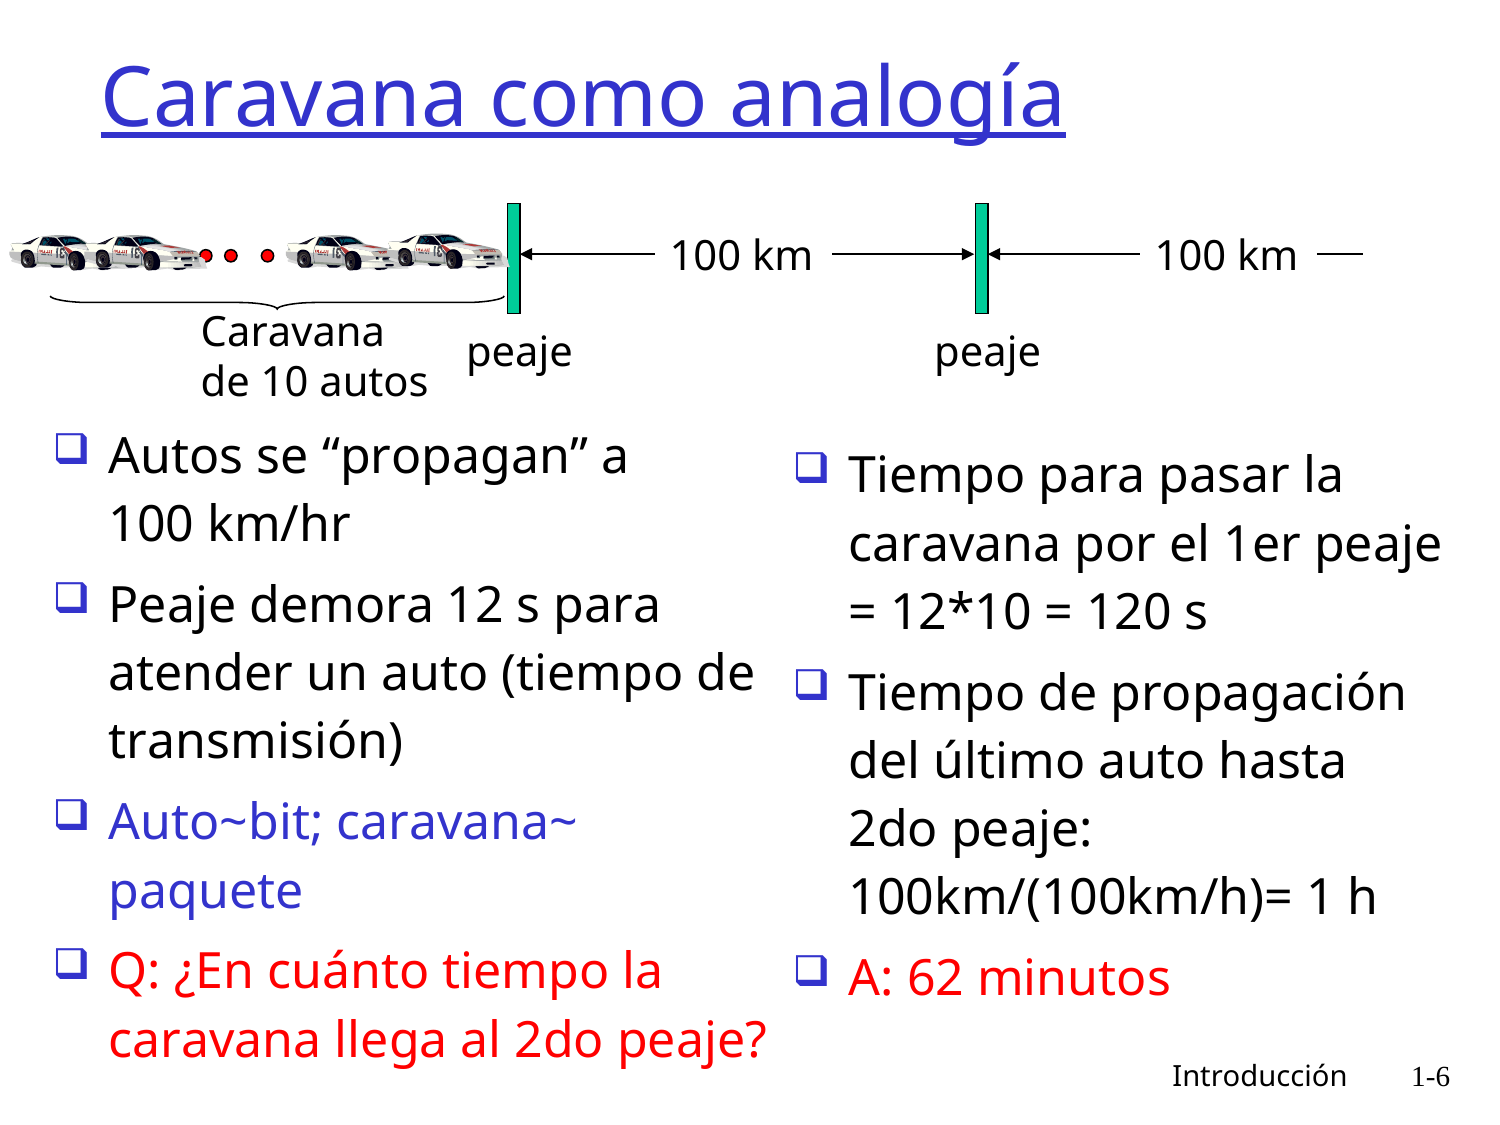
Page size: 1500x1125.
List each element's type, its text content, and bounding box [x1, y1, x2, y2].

text_box peaje [451, 316, 589, 383]
text_box 100 km [654, 221, 833, 287]
title Caravana como analogía [85, 0, 1361, 188]
picture [285, 233, 510, 271]
text_box [208, 250, 212, 262]
text_box [224, 249, 238, 262]
text_box Introducción [887, 1050, 1362, 1125]
list Autos se “propagan” a 100 km/hr Peaje demora 12 s para atender un auto (tiempo de transmisión) Auto~bit; caravana~ paquete Q: ¿En cuánto tiempo la caravana llega al 2do peaje? [37, 412, 788, 1048]
text_box 100 km [1139, 221, 1317, 287]
text_box 1-<number> [1362, 1050, 1466, 1125]
text_box [261, 249, 274, 262]
picture [9, 234, 208, 271]
text_box peaje [919, 316, 1056, 383]
text_box Caravana de 10 autos [185, 304, 444, 413]
list Tiempo para pasar la caravana por el 1er peaje = 12*10 = 120 s Tiempo de propagación del último auto hasta 2do peaje: 100km/(100km/h)= 1 h A: 62 minutos [777, 431, 1461, 984]
text_box Caravana de 10 autos [185, 296, 444, 306]
